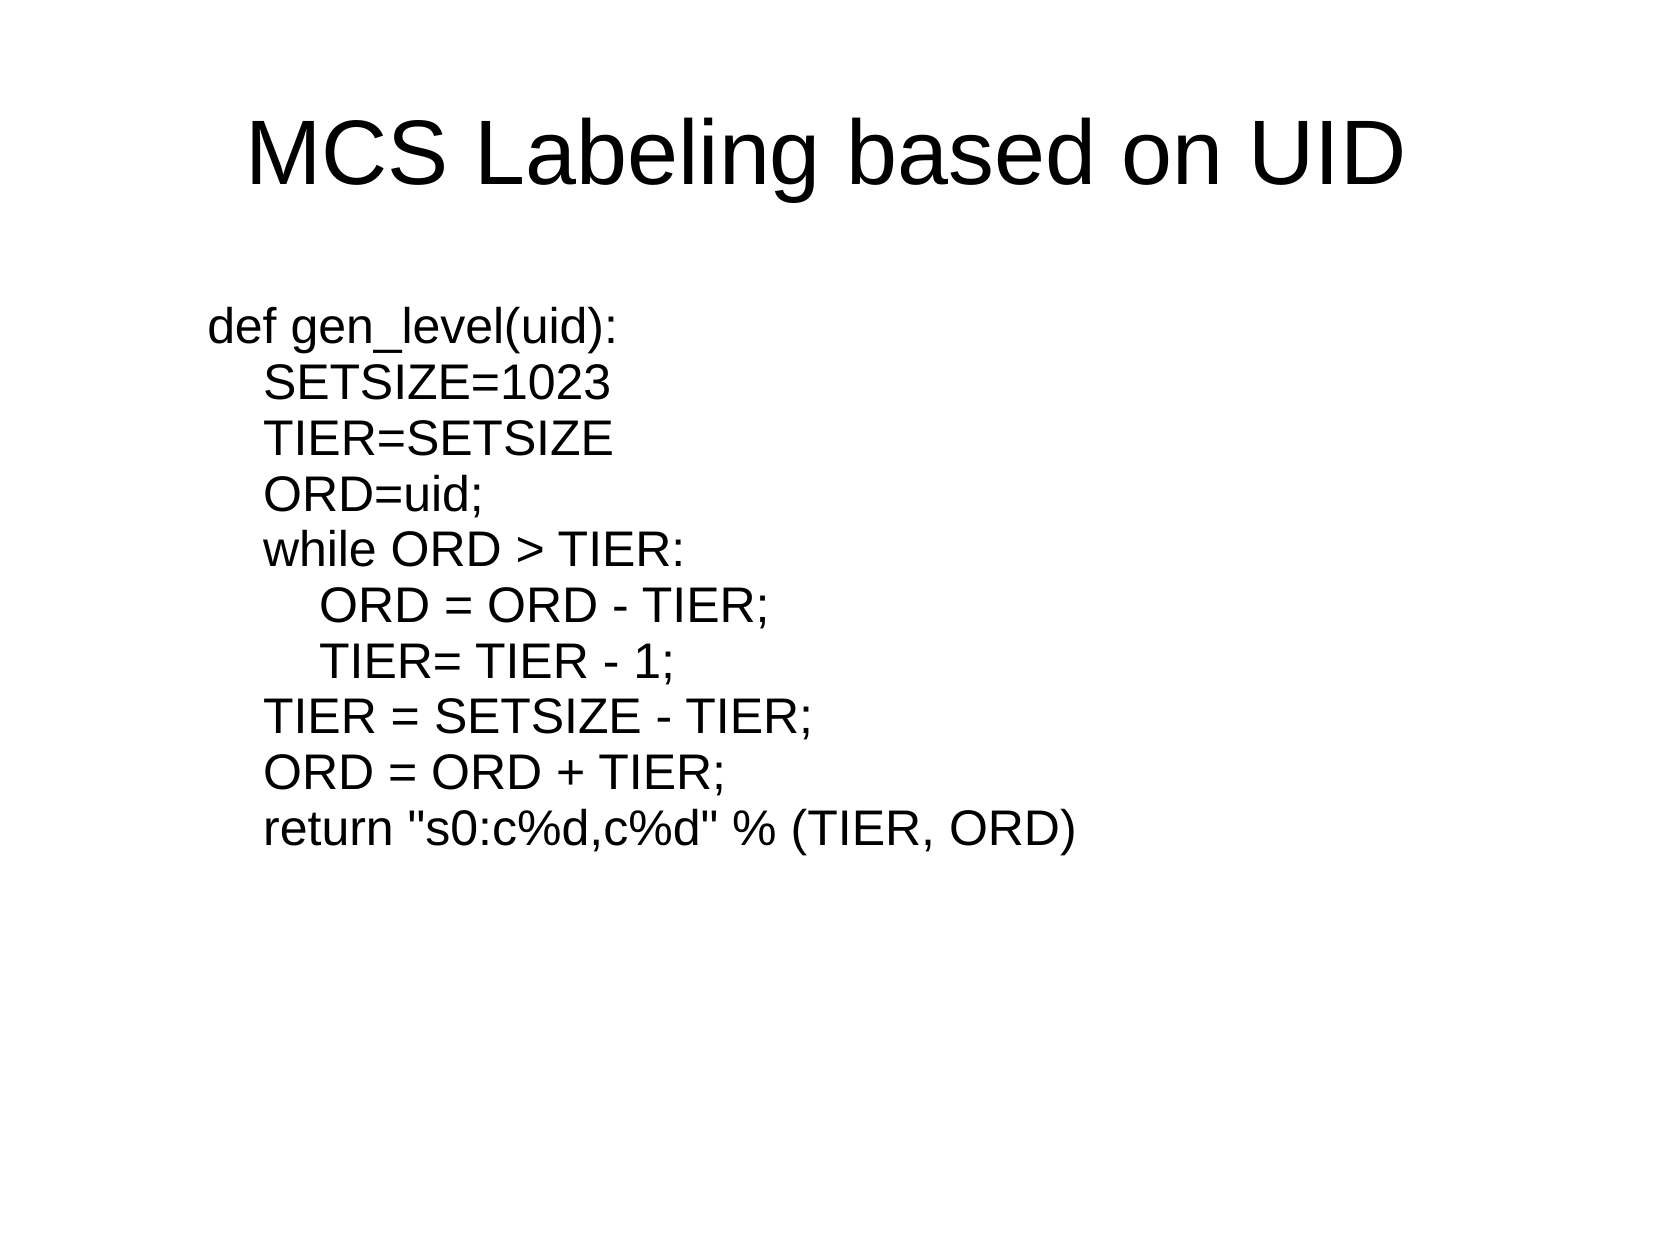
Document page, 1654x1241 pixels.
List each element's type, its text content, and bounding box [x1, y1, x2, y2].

text_box def gen_level(uid): SETSIZE=1023 TIER=SETSIZE ORD=uid; while ORD > TIER: ORD = ORD - TIER; TIER= TIER - 1; TIER = SETSIZE - TIER; ORD = ORD + TIER; return "s0:c%d,c%d" % (TIER, ORD) [192, 291, 1366, 1021]
title MCS Labeling based on UID [82, 49, 1571, 257]
